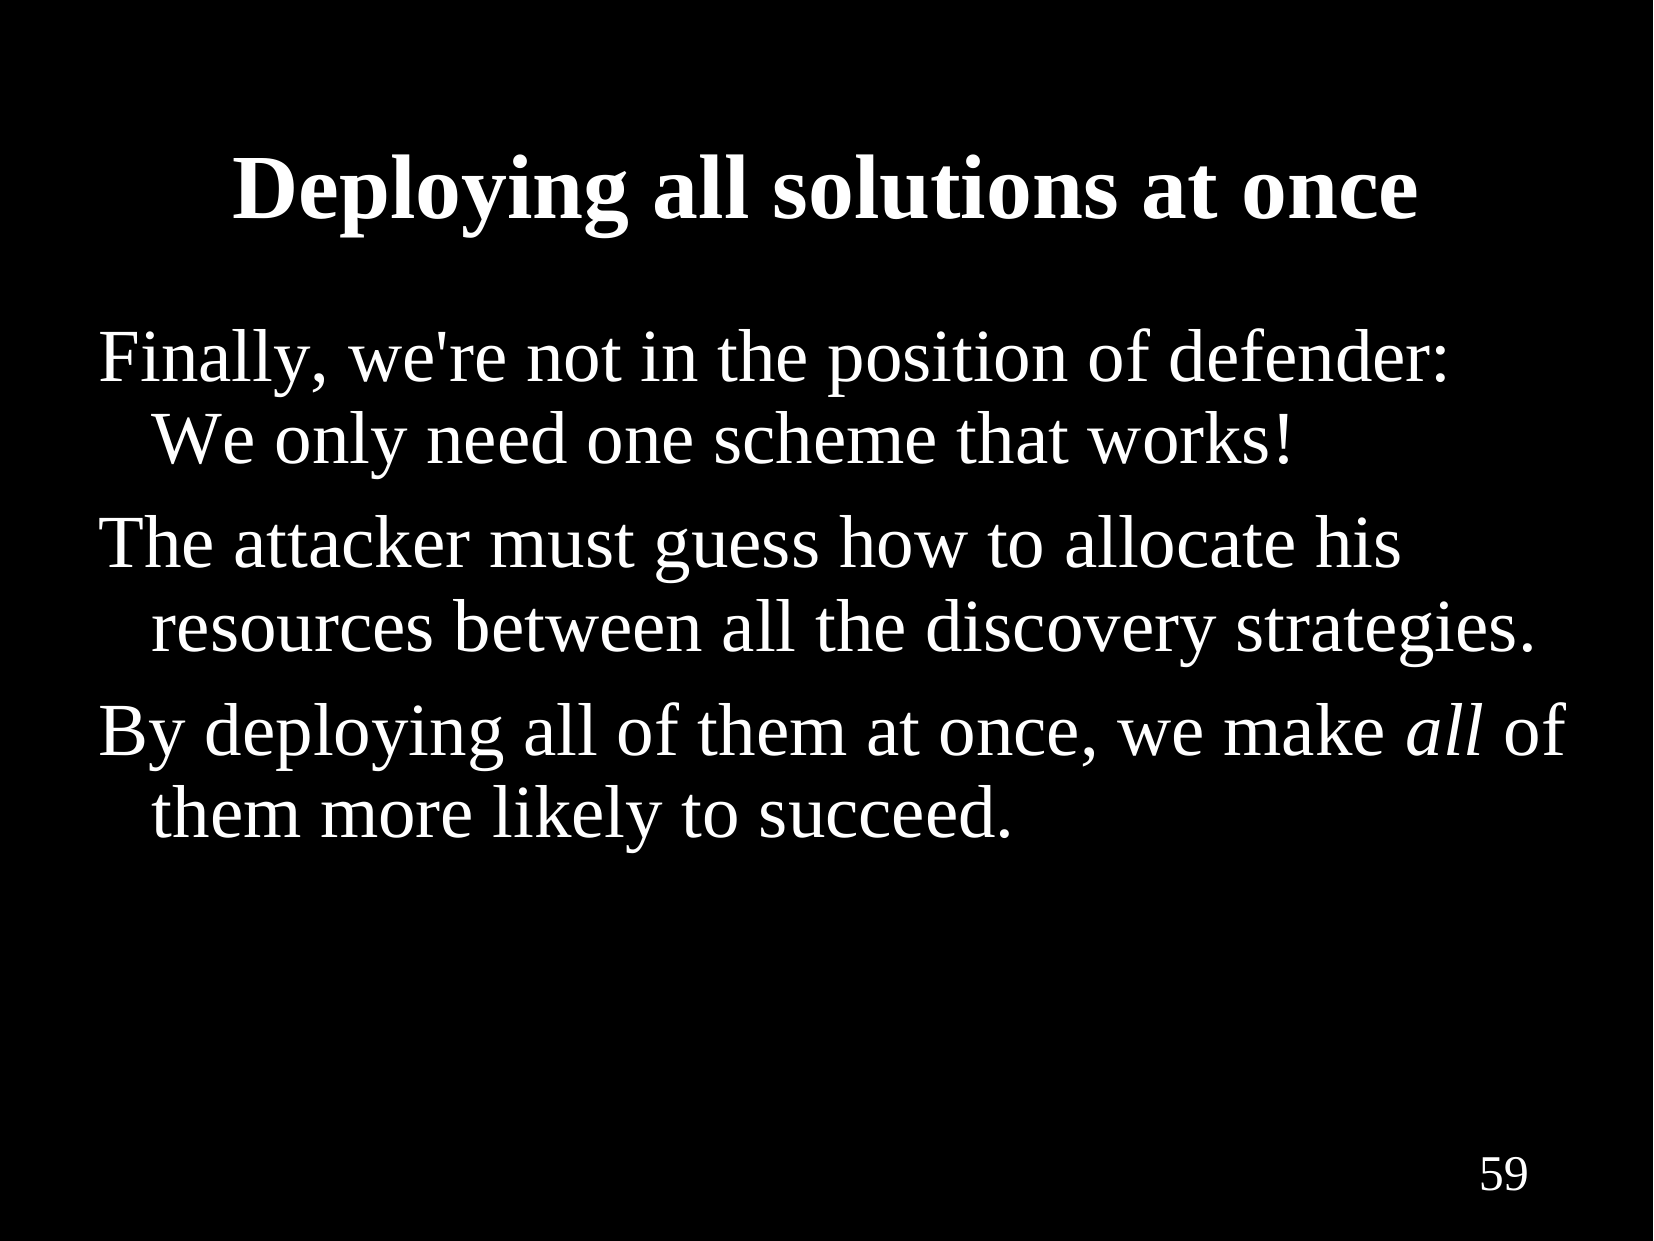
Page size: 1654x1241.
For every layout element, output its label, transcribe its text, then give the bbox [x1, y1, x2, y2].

title Deploying all solutions at once [121, 92, 1533, 284]
list Finally, we're not in the position of defender: We only need one scheme that works! The attacker must guess how to allocate his resources between all the discovery strategies. By deploying all of them at once, we make all of them more likely to succeed. [81, 314, 1572, 1104]
